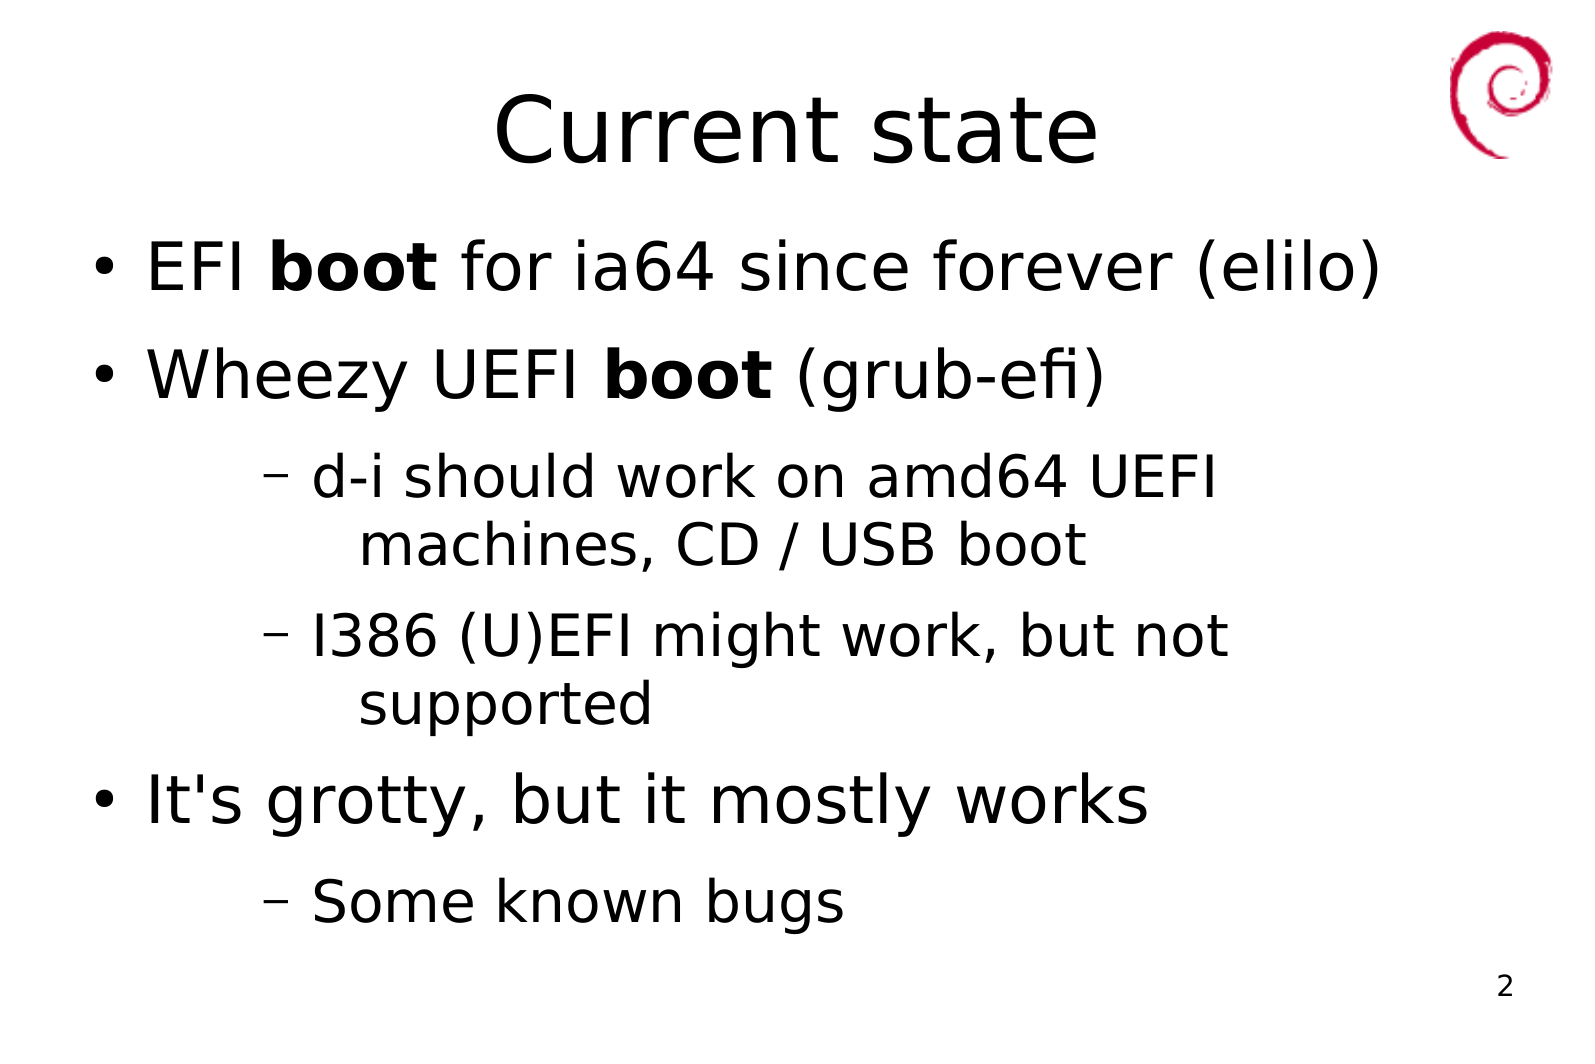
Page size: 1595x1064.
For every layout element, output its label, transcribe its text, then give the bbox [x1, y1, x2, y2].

list EFI boot for ia64 since forever (elilo) Wheezy UEFI boot (grub-efi) d-i should work on amd64 UEFI machines, CD / USB boot I386 (U)EFI might work, but not supported It's grotty, but it mostly works Some known bugs [75, 228, 1510, 937]
title Current state [79, 42, 1515, 221]
picture [1450, 31, 1555, 159]
